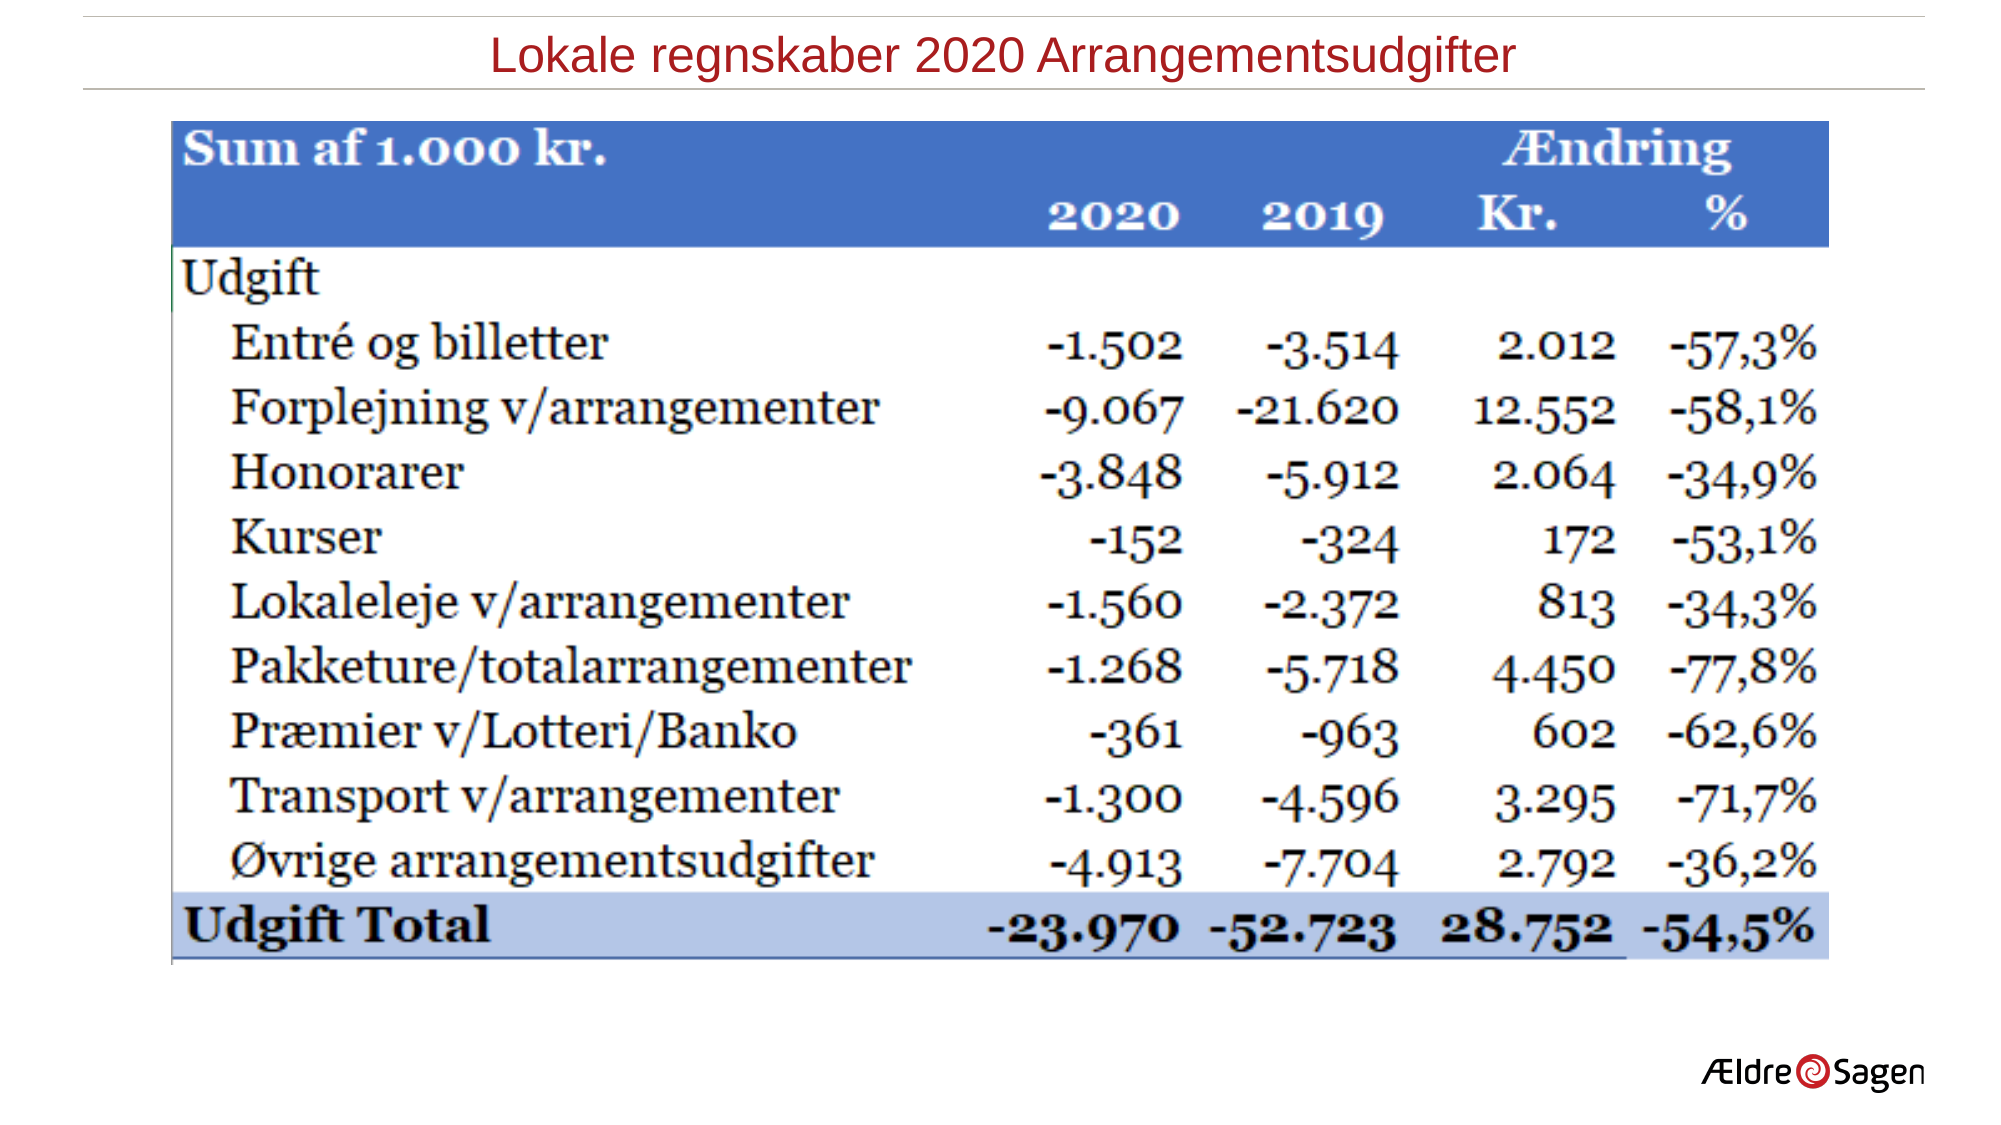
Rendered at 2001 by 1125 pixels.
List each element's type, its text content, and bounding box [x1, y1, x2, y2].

picture [171, 121, 1829, 965]
text_box Lokale regnskaber 2020 Arrangementsudgifter [82, 14, 1925, 92]
text_box [82, 123, 1925, 1036]
